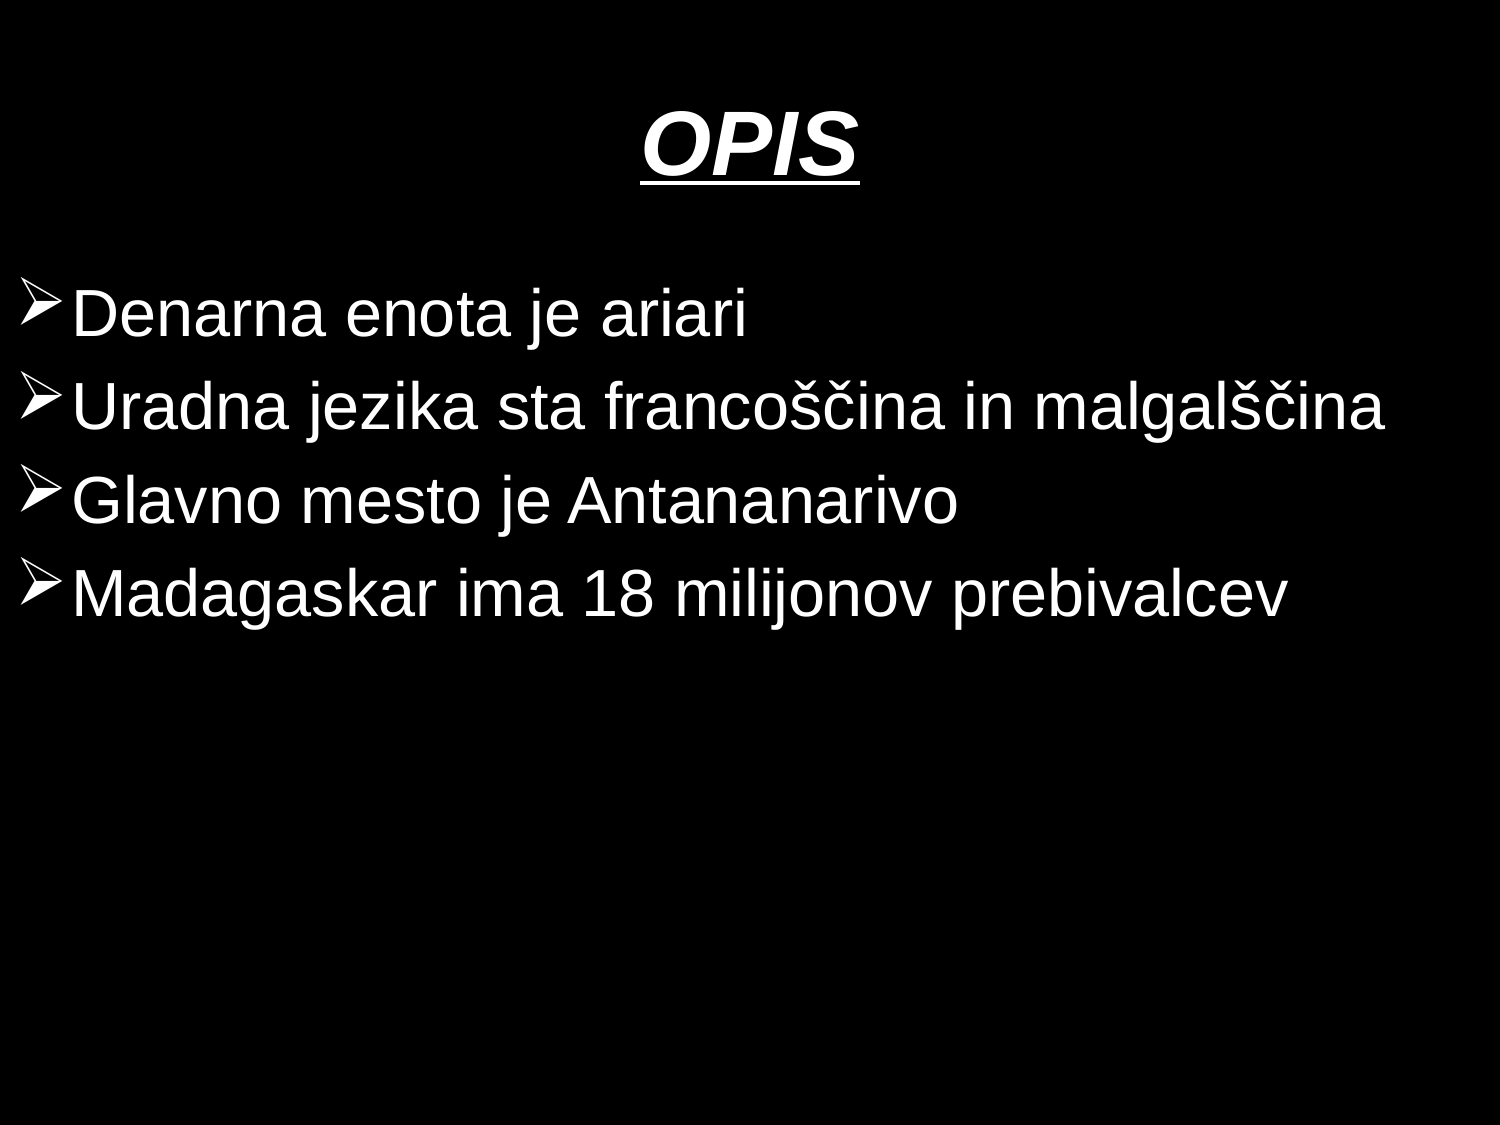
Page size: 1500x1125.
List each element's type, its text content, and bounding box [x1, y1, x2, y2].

list Denarna enota je ariari Uradna jezika sta francoščina in malgalščina Glavno mesto je Antananarivo Madagaskar ima 18 milijonov prebivalcev [0, 262, 1425, 1005]
title OPIS [75, 45, 1425, 233]
